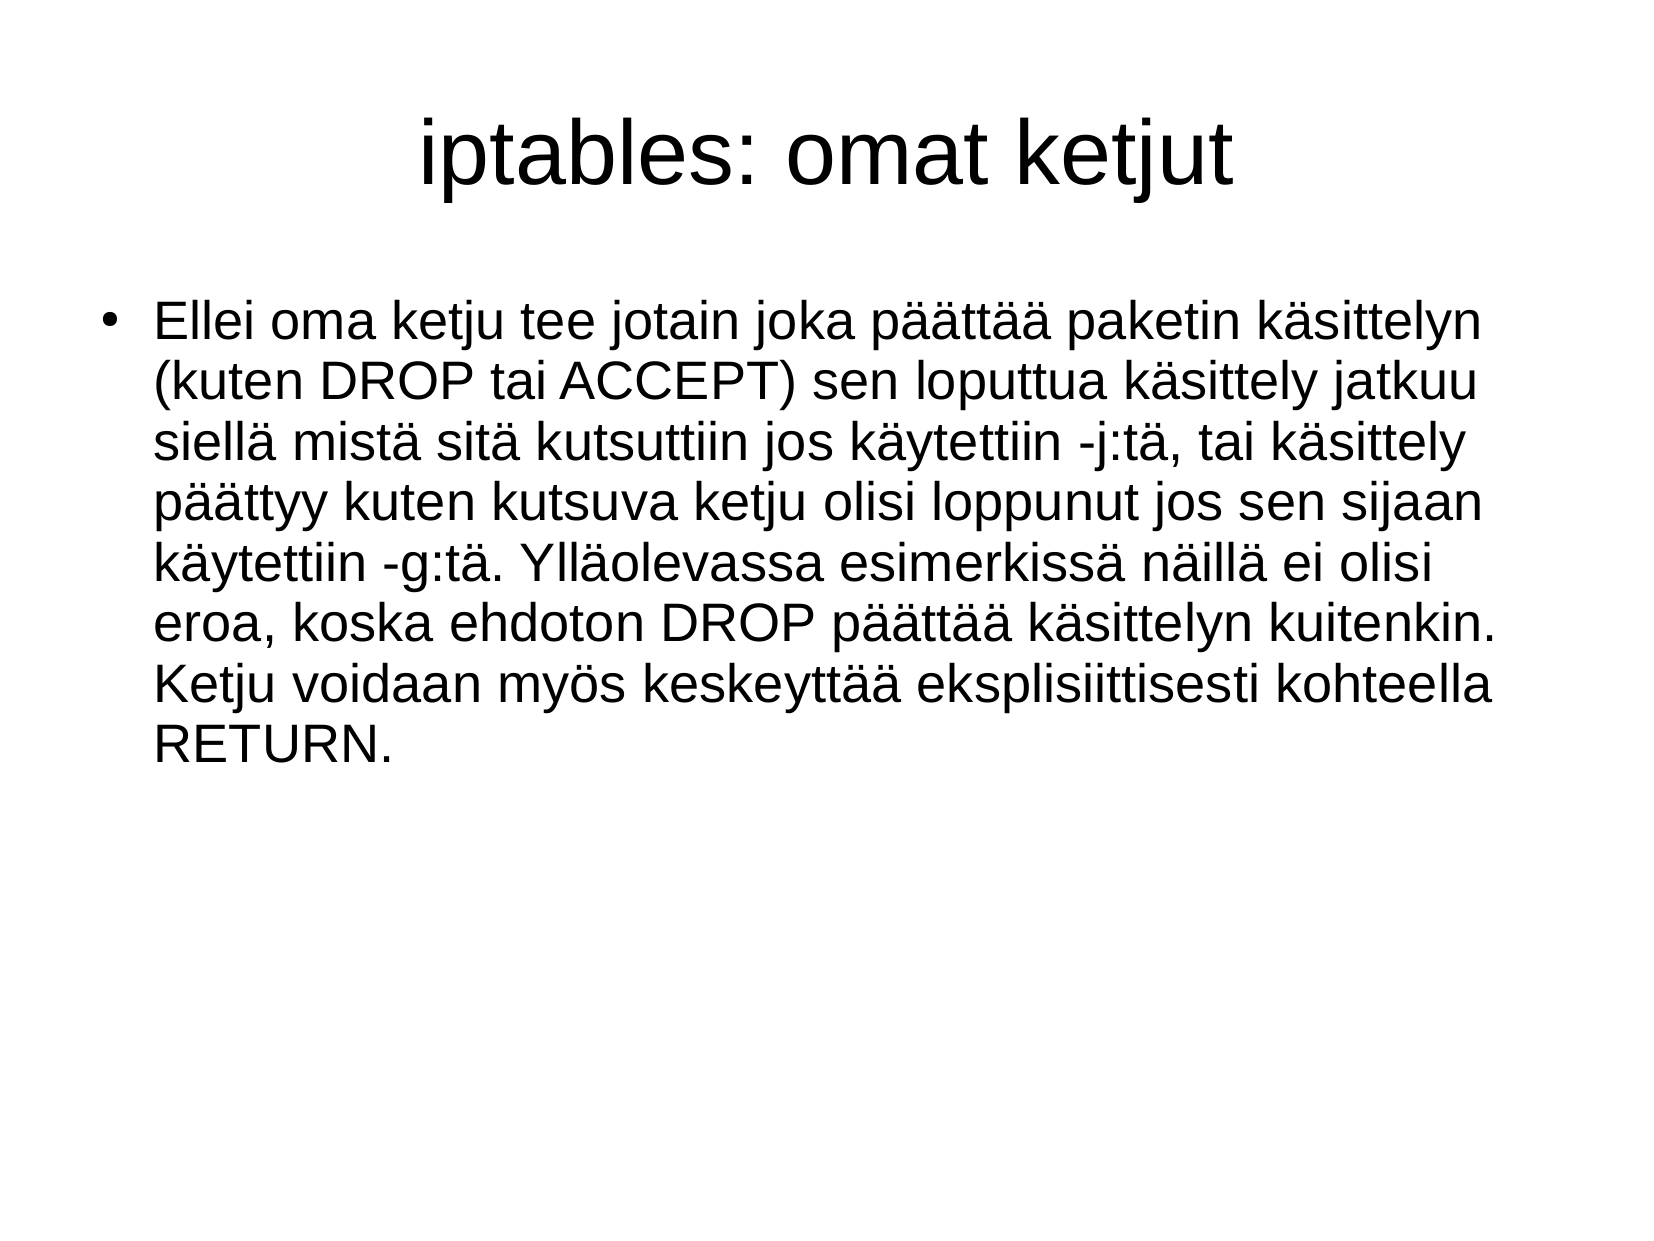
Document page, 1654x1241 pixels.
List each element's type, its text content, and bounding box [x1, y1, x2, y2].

list Ellei oma ketju tee jotain joka päättää paketin käsittelyn (kuten DROP tai ACCEPT) sen loputtua käsittely jatkuu siellä mistä sitä kutsuttiin jos käytettiin -j:tä, tai käsittely päättyy kuten kutsuva ketju olisi loppunut jos sen sijaan käytettiin -g:tä. Ylläolevassa esimerkissä näillä ei olisi eroa, koska ehdoton DROP päättää käsittelyn kuitenkin. Ketju voidaan myös keskeyttää eksplisiittisesti kohteella RETURN. [82, 290, 1571, 1010]
title iptables: omat ketjut [82, 49, 1571, 257]
